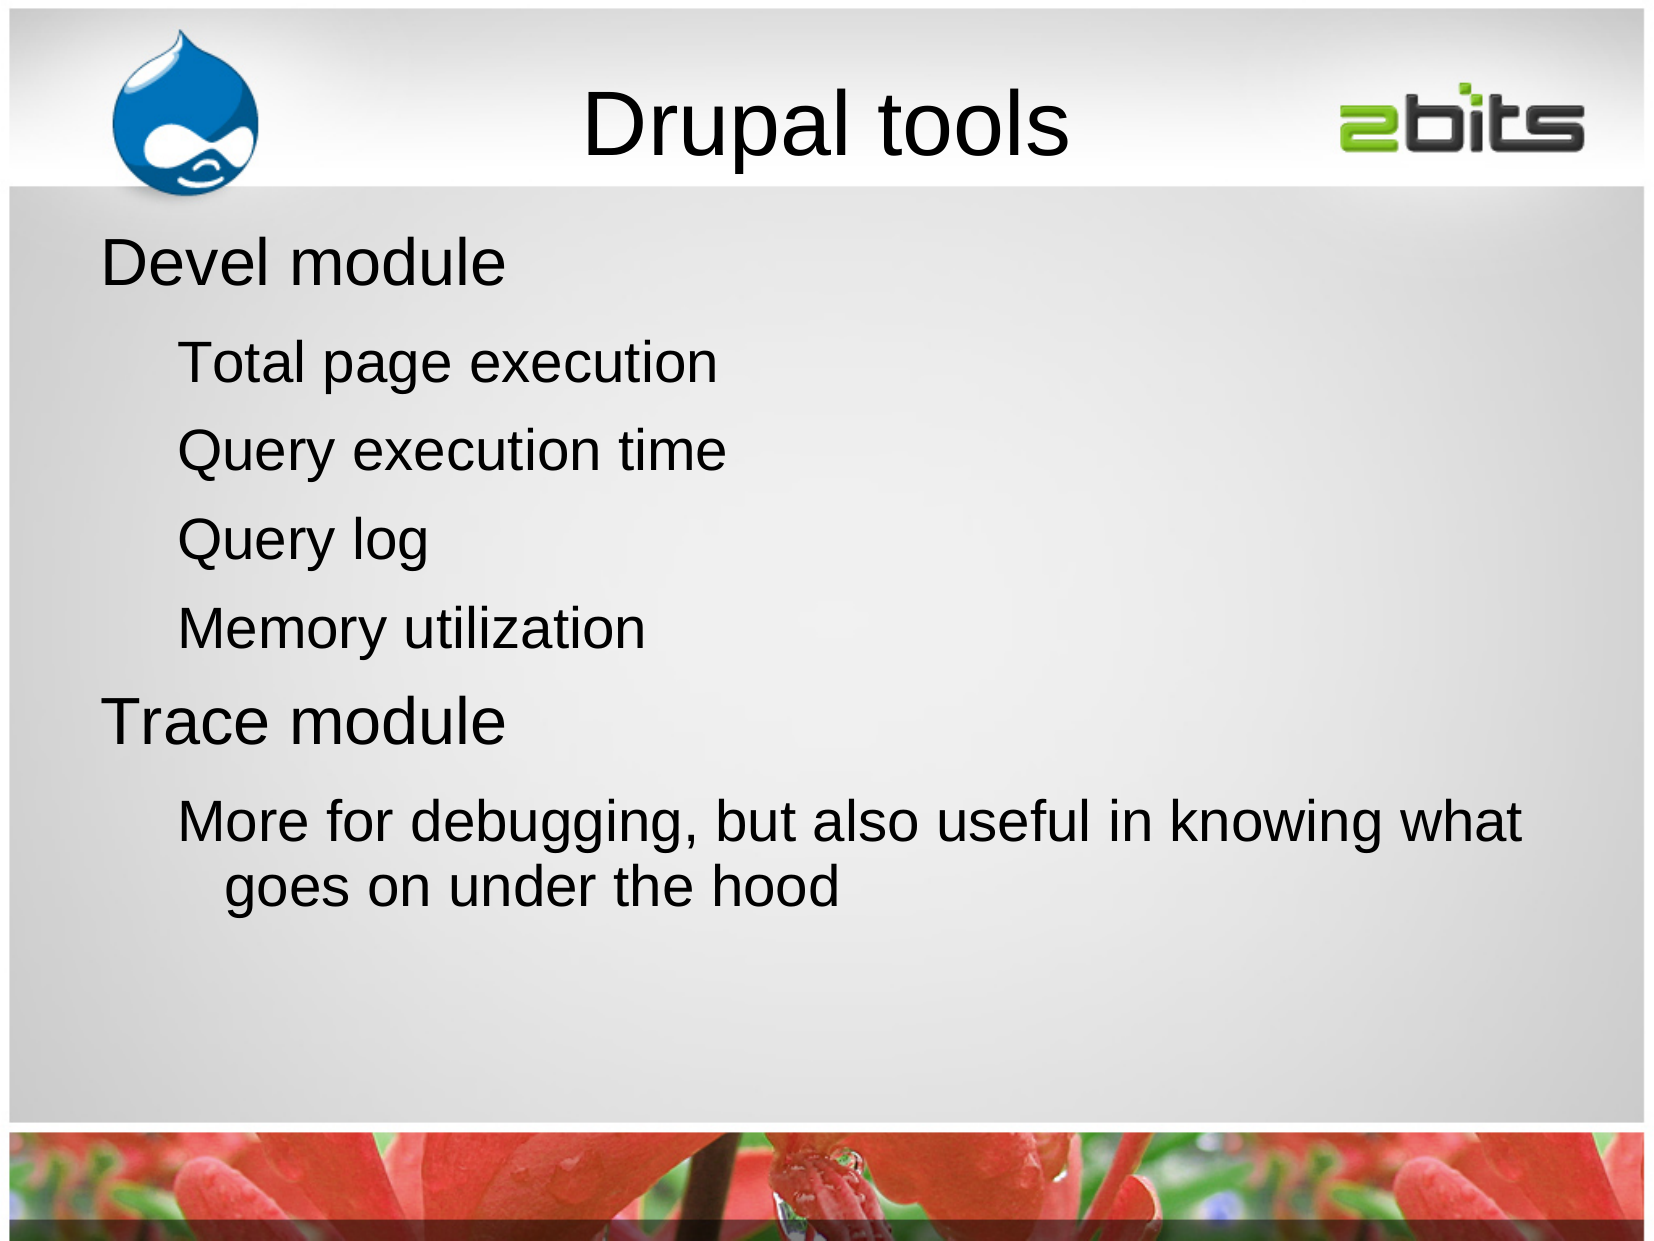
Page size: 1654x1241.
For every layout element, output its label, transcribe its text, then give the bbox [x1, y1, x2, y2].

title Drupal tools [82, 27, 1571, 220]
list Devel module Total page execution Query execution time Query log Memory utilization Trace module More for debugging, but also useful in knowing what goes on under the hood [82, 225, 1571, 1097]
picture [0, 0, 1654, 1241]
